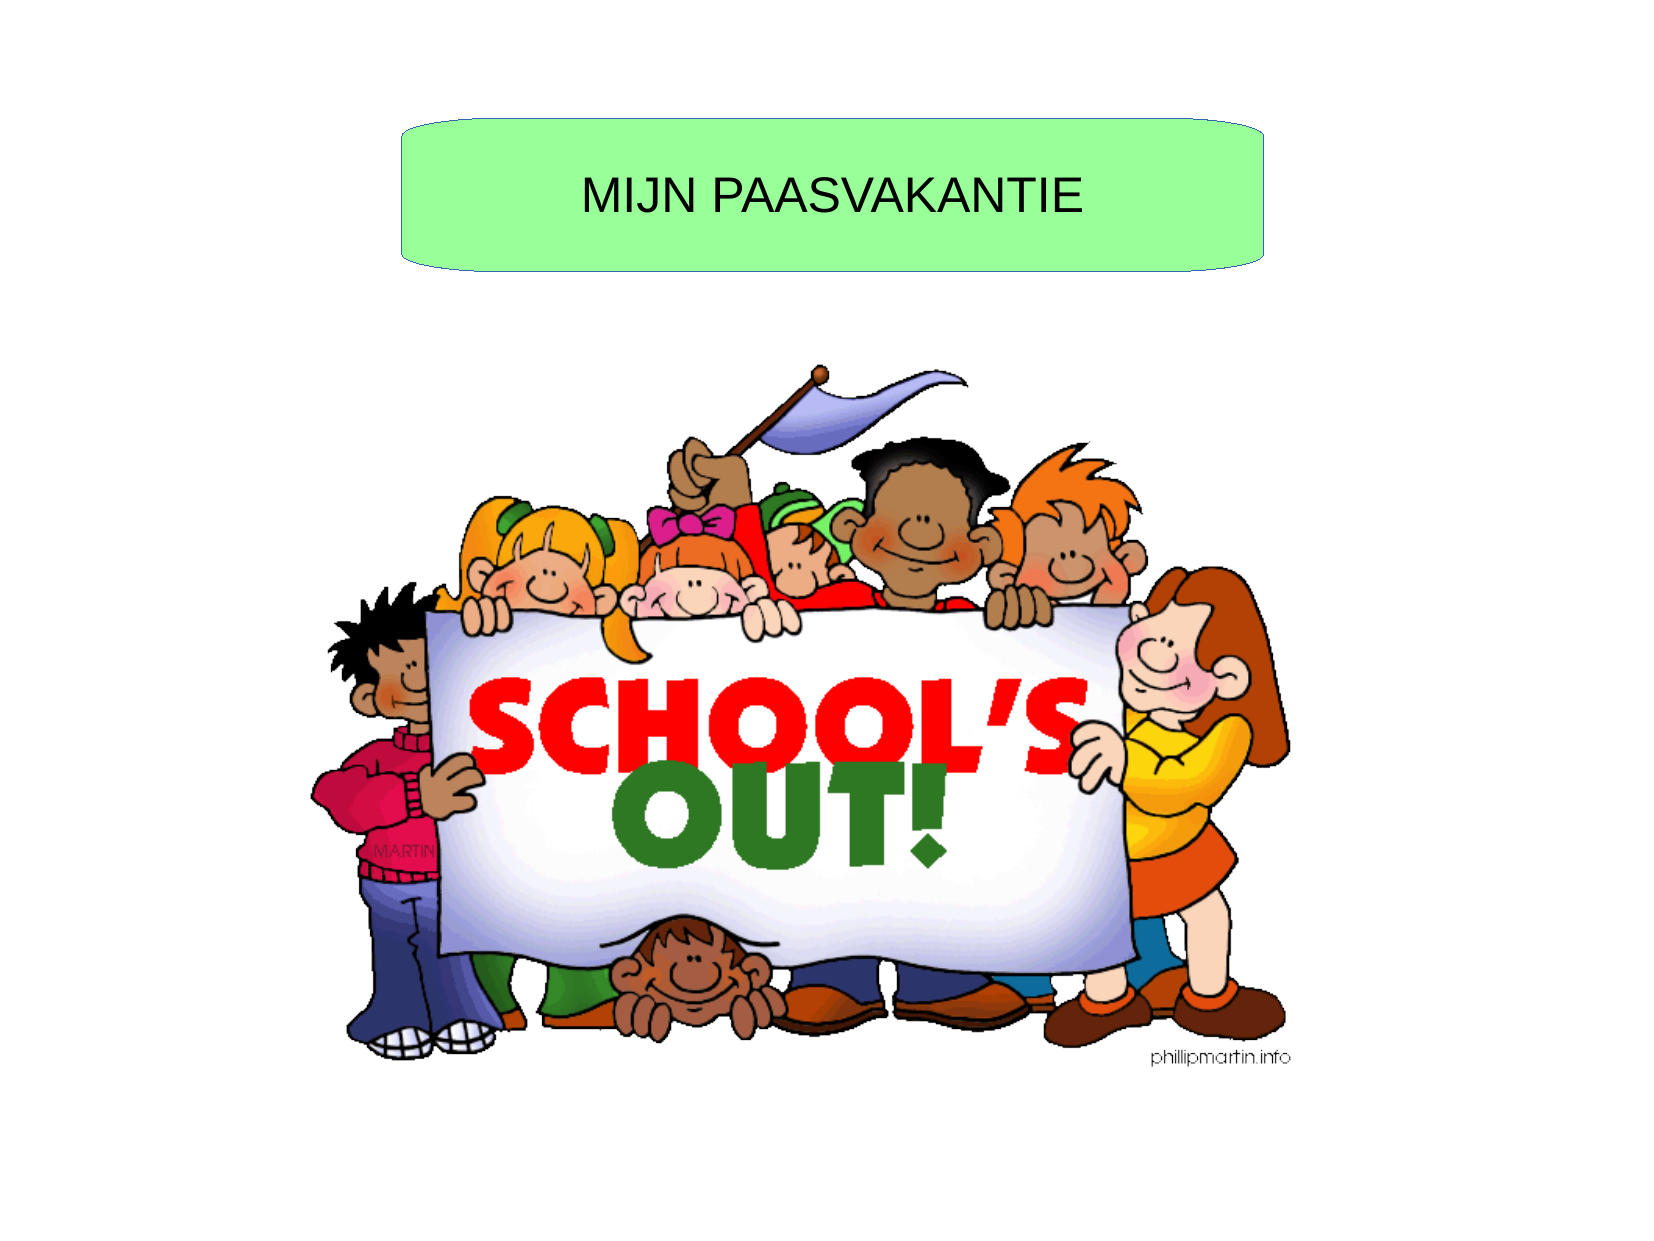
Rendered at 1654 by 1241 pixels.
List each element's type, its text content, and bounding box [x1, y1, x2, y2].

text_box MIJN PAASVAKANTIE [401, 118, 1264, 272]
picture [295, 349, 1308, 1075]
